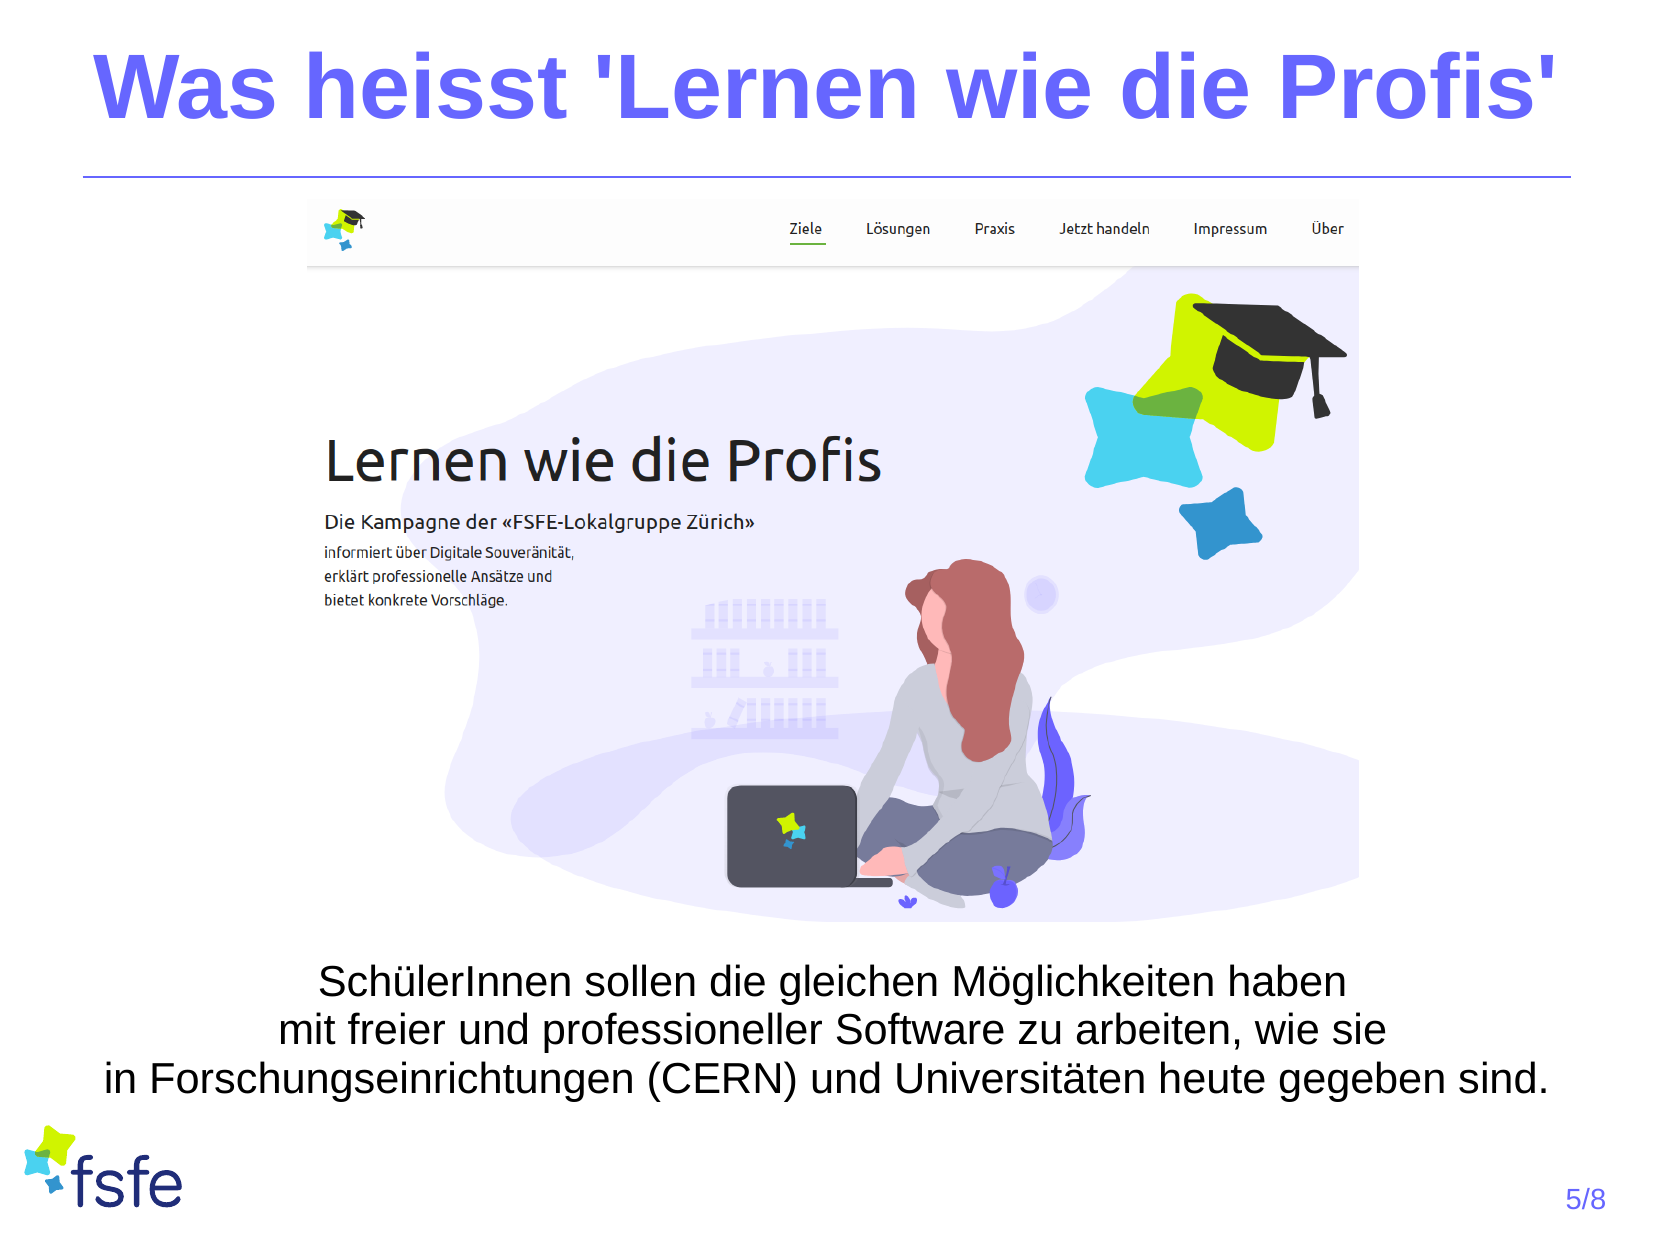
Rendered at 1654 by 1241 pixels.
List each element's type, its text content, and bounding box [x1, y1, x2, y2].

title Was heisst 'Lernen wie die Profis' [82, 31, 1571, 142]
list SchülerInnen sollen die gleichen Möglichkeiten haben mit freier und professioneller Software zu arbeiten, wie sie in Forschungseinrichtungen (CERN) und Universitäten heute gegeben sind. [94, 956, 1571, 1146]
picture [307, 199, 1359, 922]
